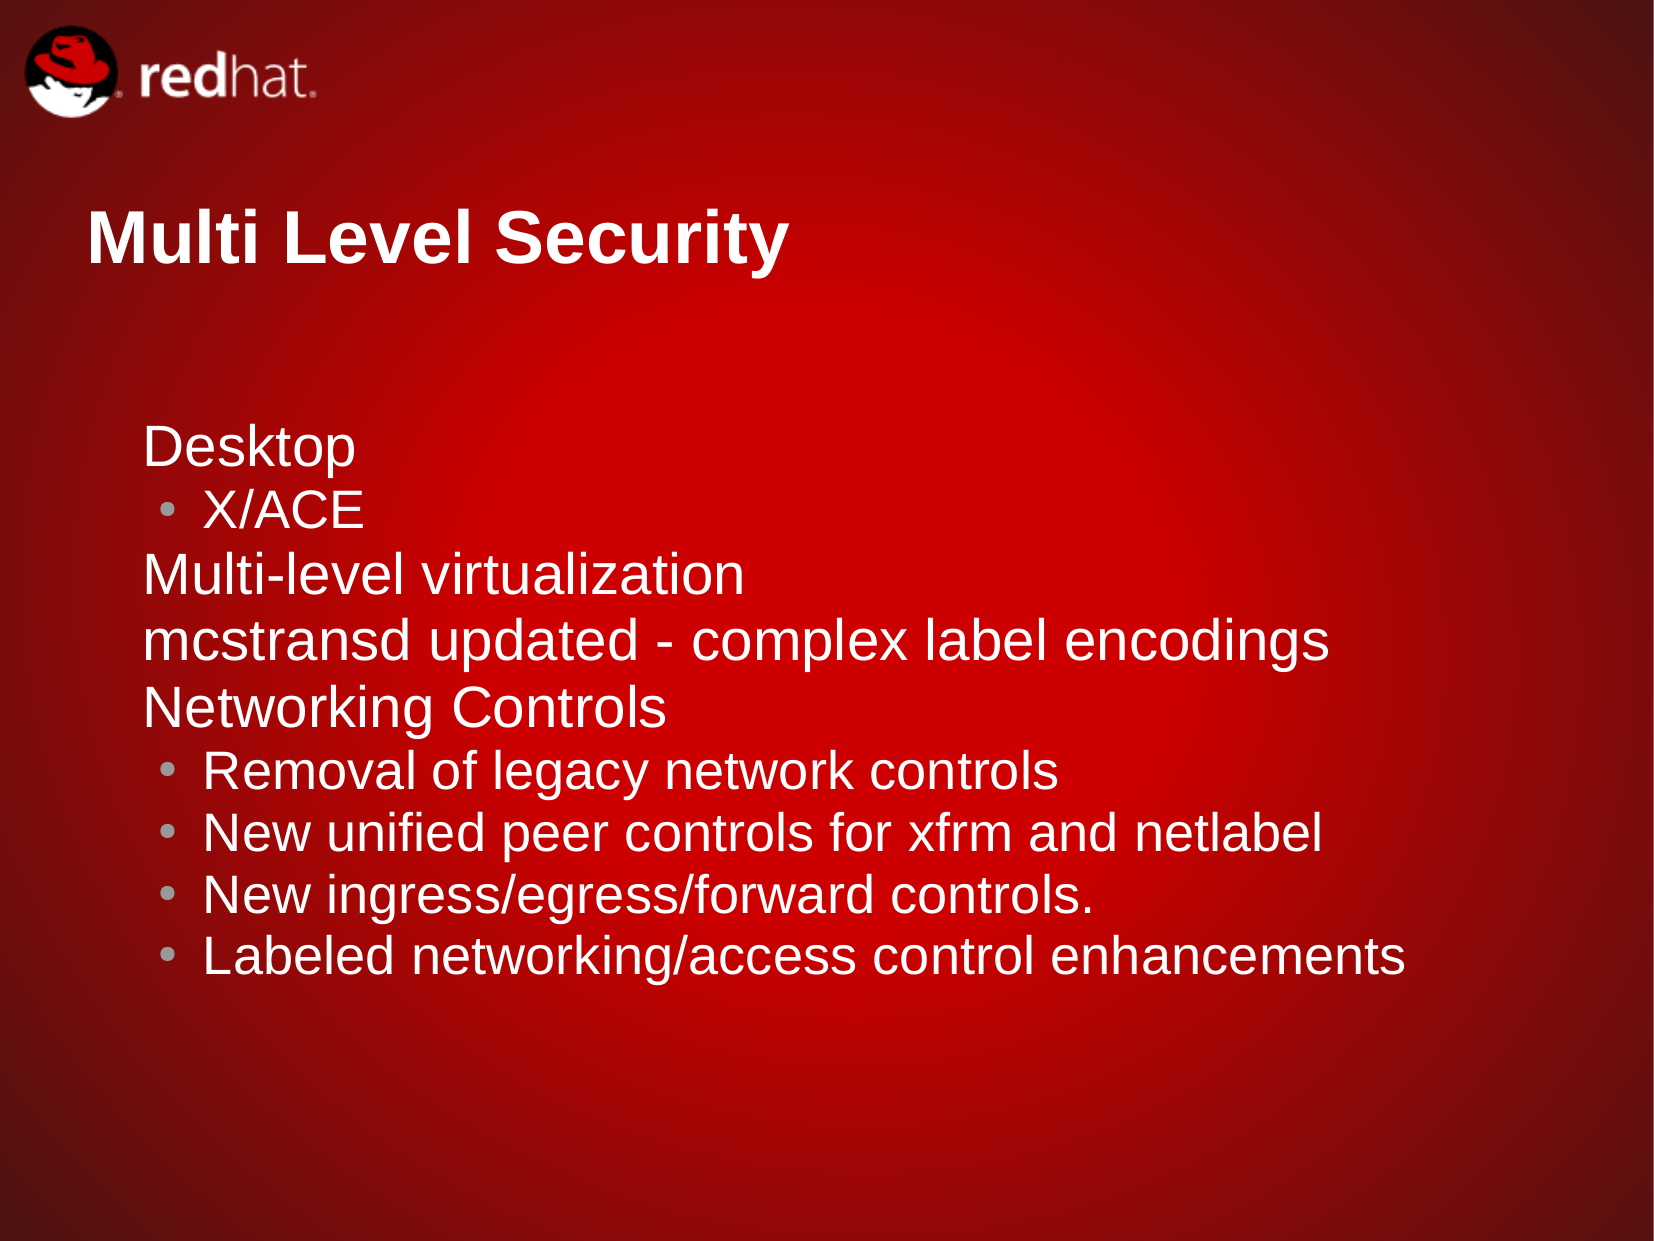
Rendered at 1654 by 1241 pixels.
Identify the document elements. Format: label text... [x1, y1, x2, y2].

title Multi Level Security [86, 150, 1576, 323]
list Desktop X/ACE Multi-level virtualization mcstransd updated - complex label encodings Networking Controls Removal of legacy network controls New unified peer controls for xfrm and netlabel New ingress/egress/forward controls. Labeled networking/access control enhancements [86, 412, 1576, 1192]
picture [0, 0, 1654, 1241]
